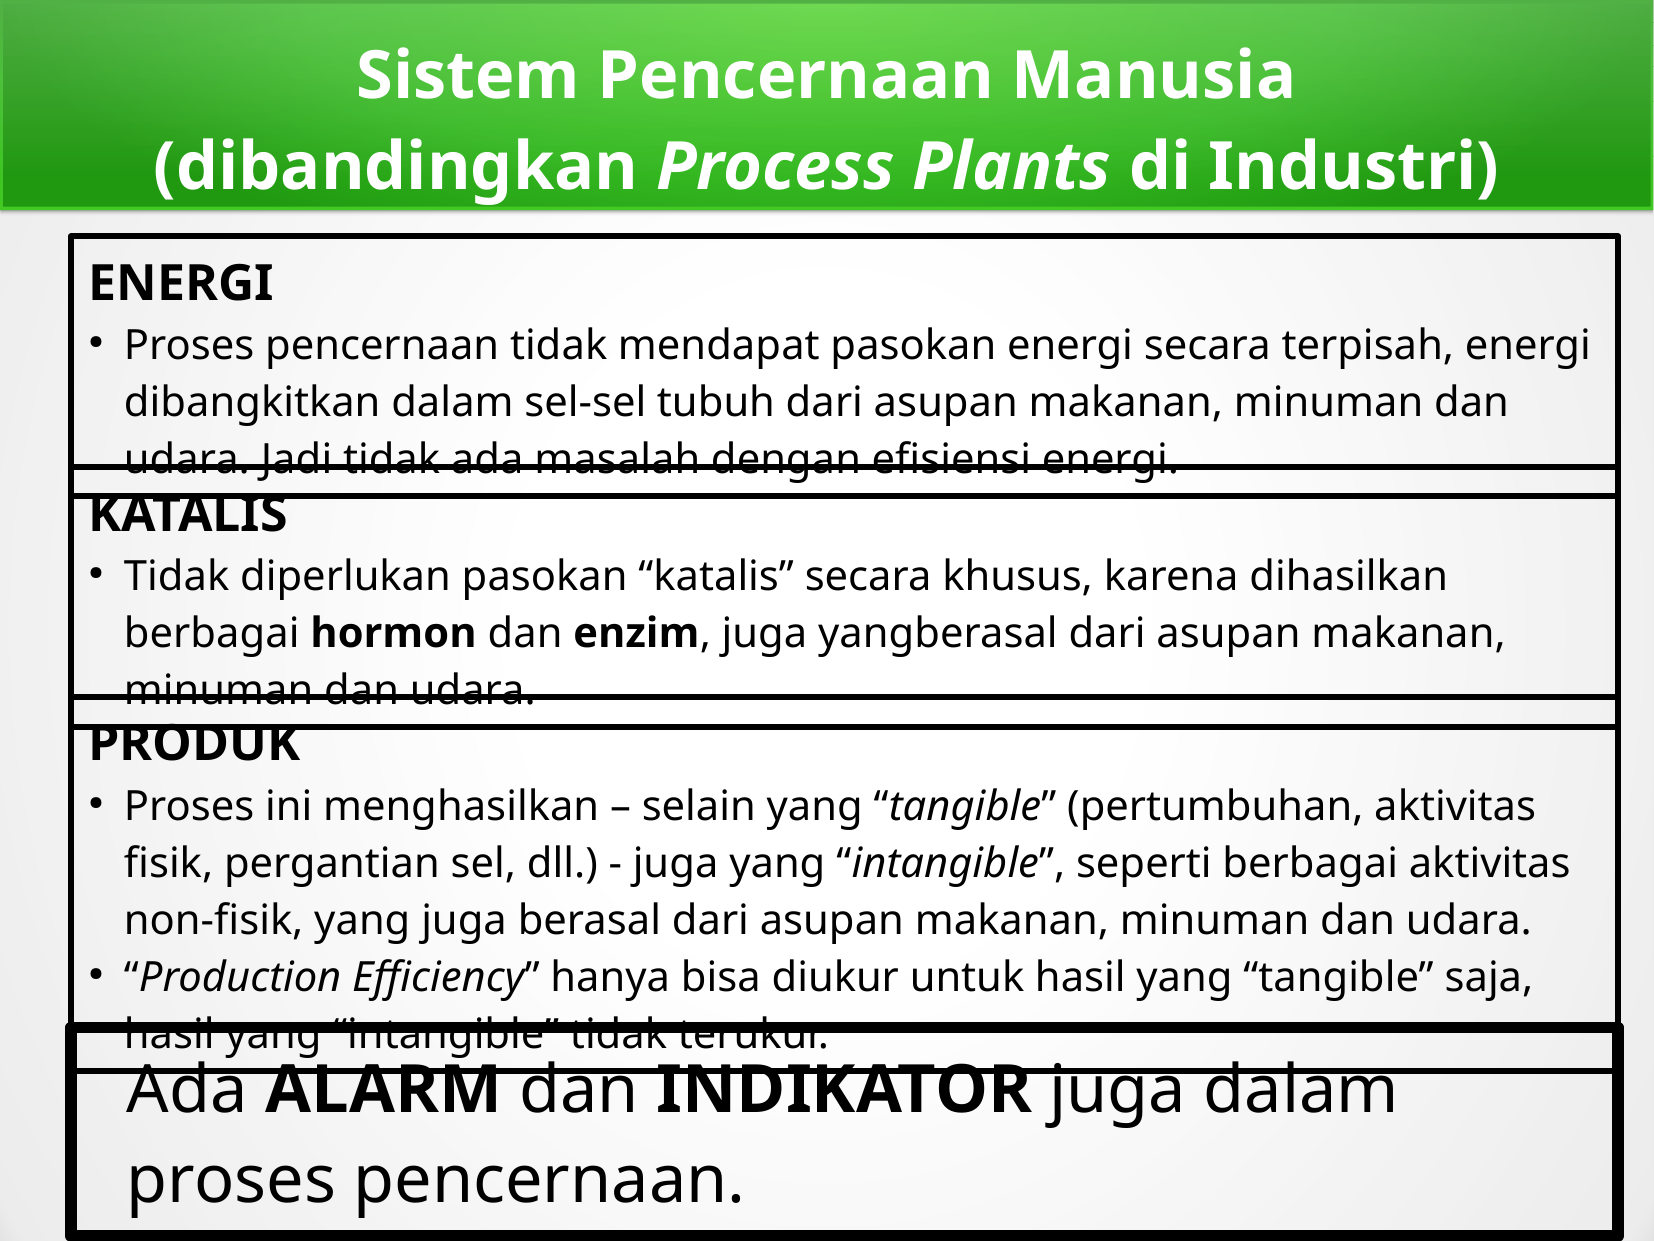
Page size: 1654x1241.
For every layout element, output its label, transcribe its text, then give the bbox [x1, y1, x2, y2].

text_box Ada ALARM dan INDIKATOR juga dalam proses pencernaan. [70, 1027, 1619, 1204]
text_box KATALIS Tidak diperlukan pasokan “katalis” secara khusus, karena dihasilkan berbagai hormon dan enzim, juga yangberasal dari asupan makanan, minuman dan udara. [70, 467, 1619, 686]
text_box ENERGI Proses pencernaan tidak mendapat pasokan energi secara terpisah, energi dibangkitkan dalam sel-sel tubuh dari asupan makanan, minuman dan udara. Jadi tidak ada masalah dengan efisiensi energi. [70, 236, 1619, 454]
title Sistem Pencernaan Manusia (dibandingkan Process Plants di Industri) [82, 43, 1571, 193]
text_box PRODUK Proses ini menghasilkan – selain yang “tangible” (pertumbuhan, aktivitas fisik, pergantian sel, dll.) - juga yang “intangible”, seperti berbagai aktivitas non-fisik, yang juga berasal dari asupan makanan, minuman dan udara. “Production Efficiency” hanya bisa diukur untuk hasil yang “tangible” saja, hasil yang “intangible” tidak terukur. [70, 696, 1619, 1009]
